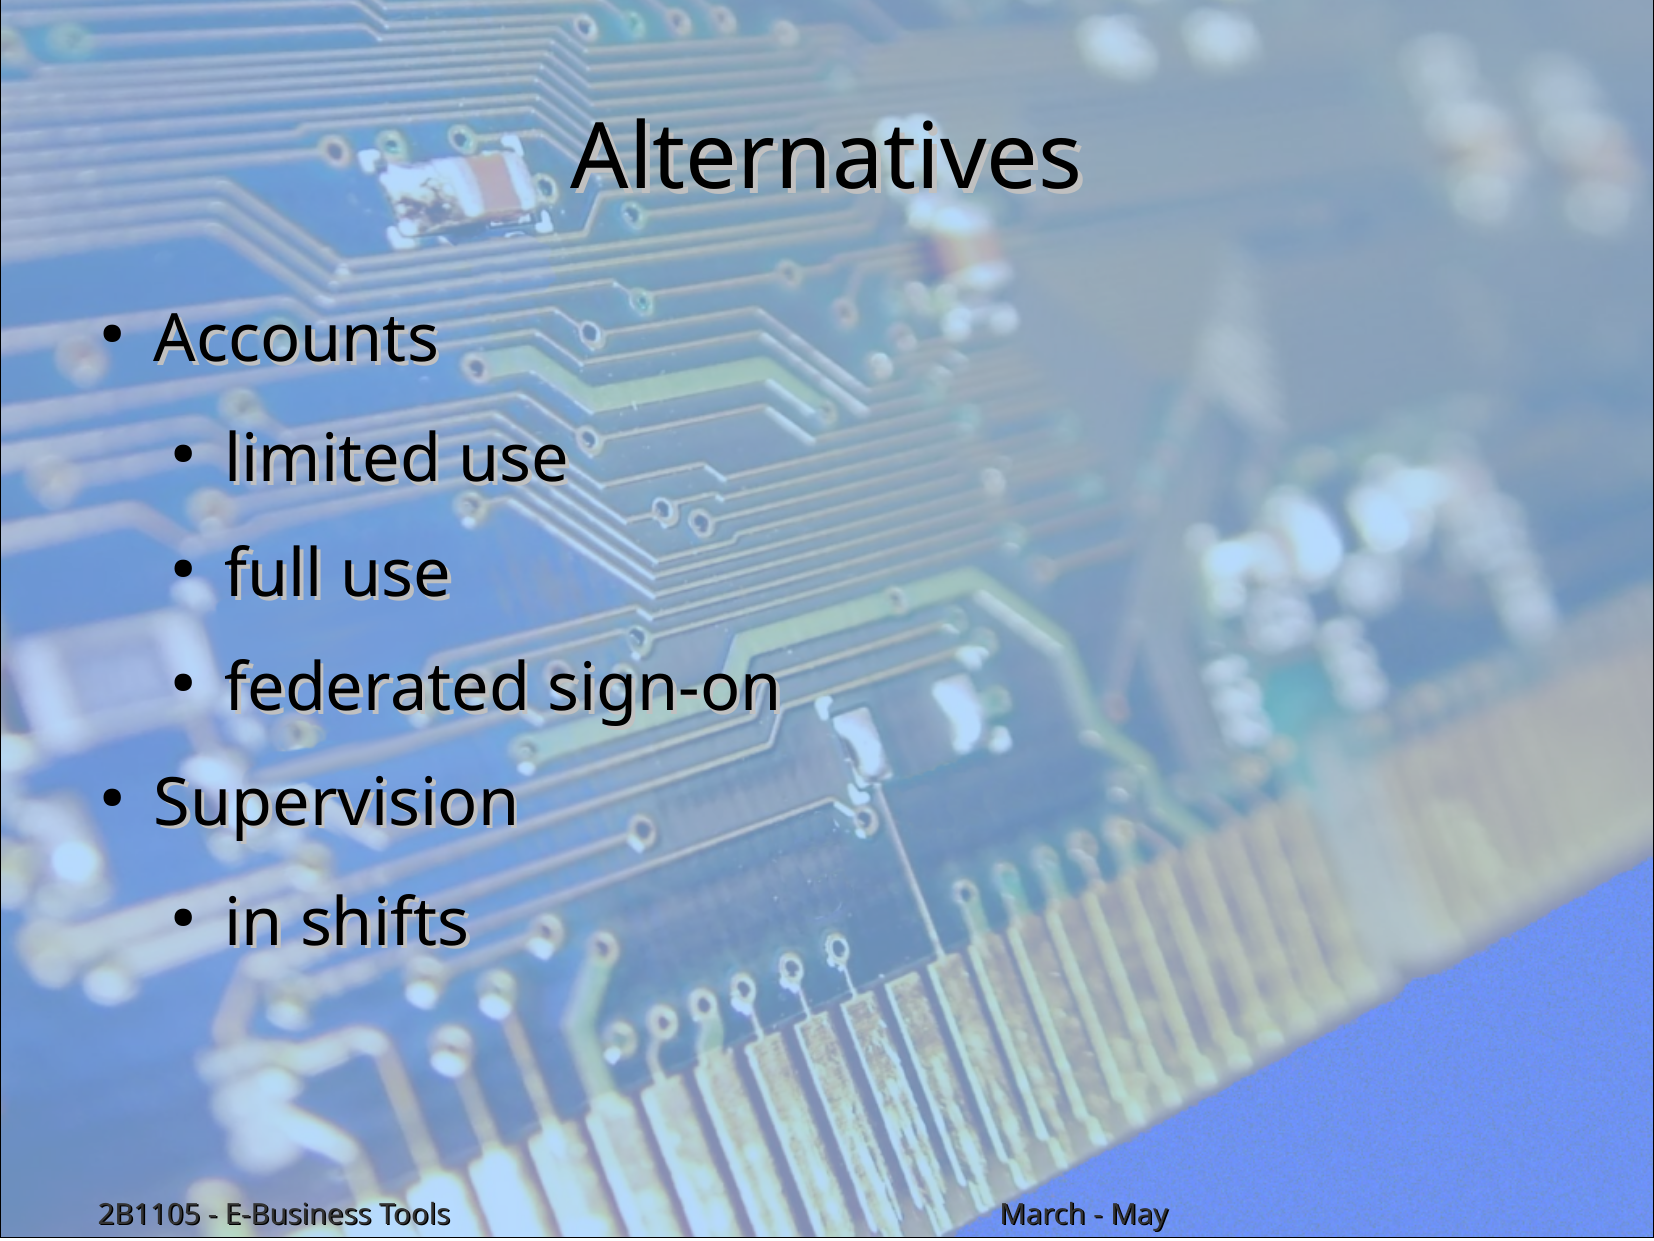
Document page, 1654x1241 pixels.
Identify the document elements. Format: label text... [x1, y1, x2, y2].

title Alternatives [82, 56, 1571, 250]
list Accounts limited use full use federated sign-on Supervision in shifts [82, 290, 1571, 1094]
